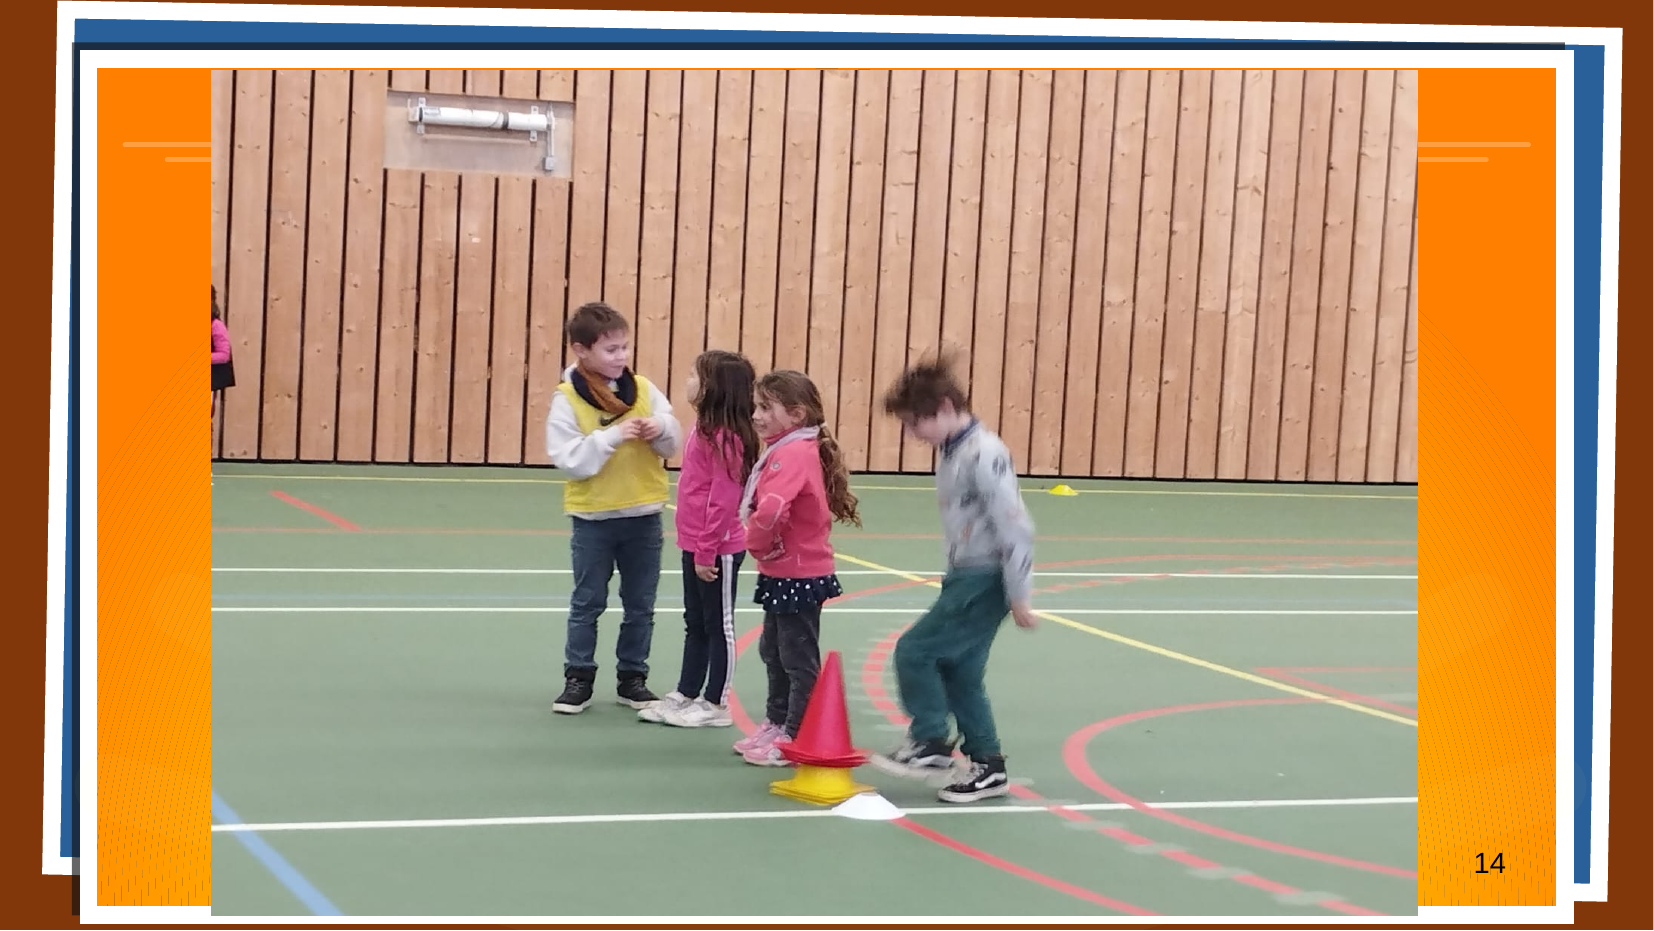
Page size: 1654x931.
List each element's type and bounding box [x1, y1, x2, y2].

picture [211, 70, 1418, 916]
